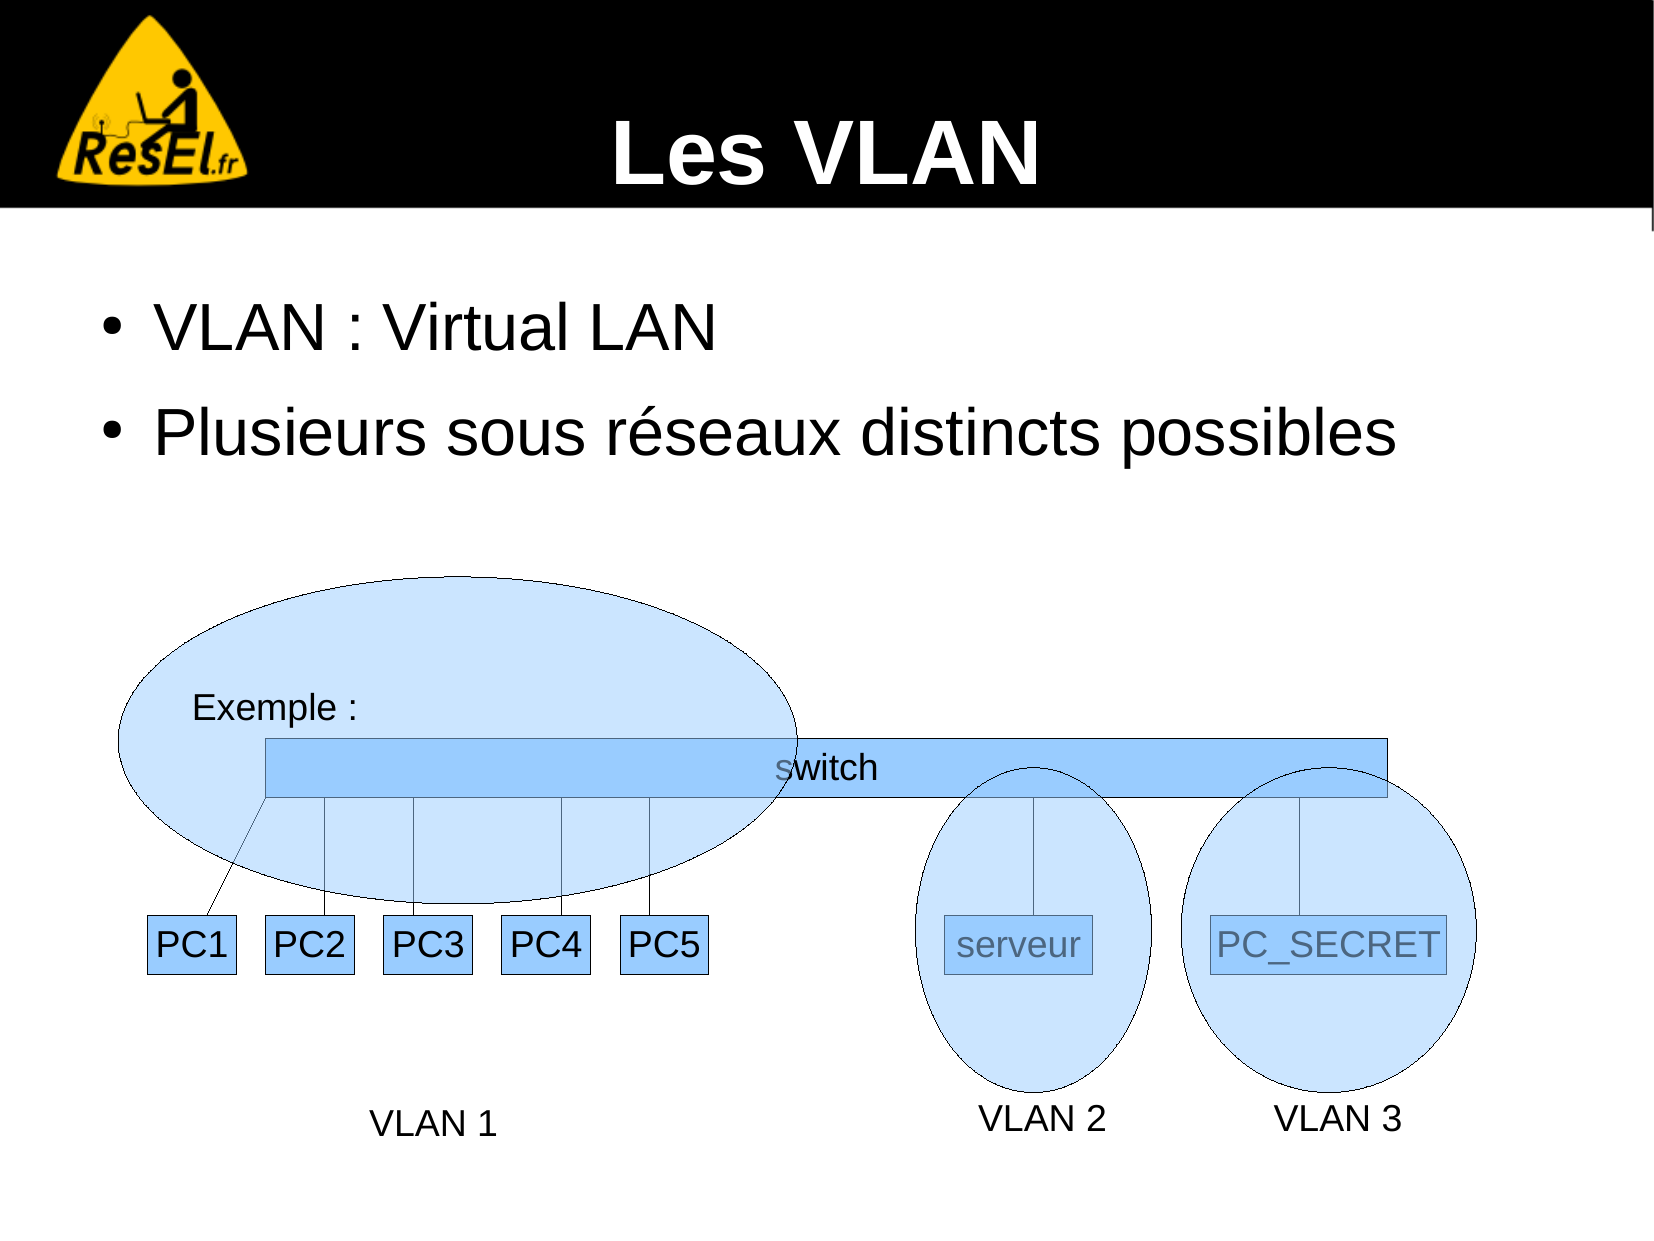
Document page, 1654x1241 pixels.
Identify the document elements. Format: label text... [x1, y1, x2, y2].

picture [0, 0, 1654, 1241]
text_box VLAN 3 [1258, 1109, 1418, 1150]
text_box VLAN 1 [354, 1109, 513, 1152]
title Les VLAN [82, 49, 1571, 257]
text_box VLAN 2 [963, 1109, 1123, 1148]
list VLAN : Virtual LAN Plusieurs sous réseaux distincts possibles [82, 290, 1571, 1109]
